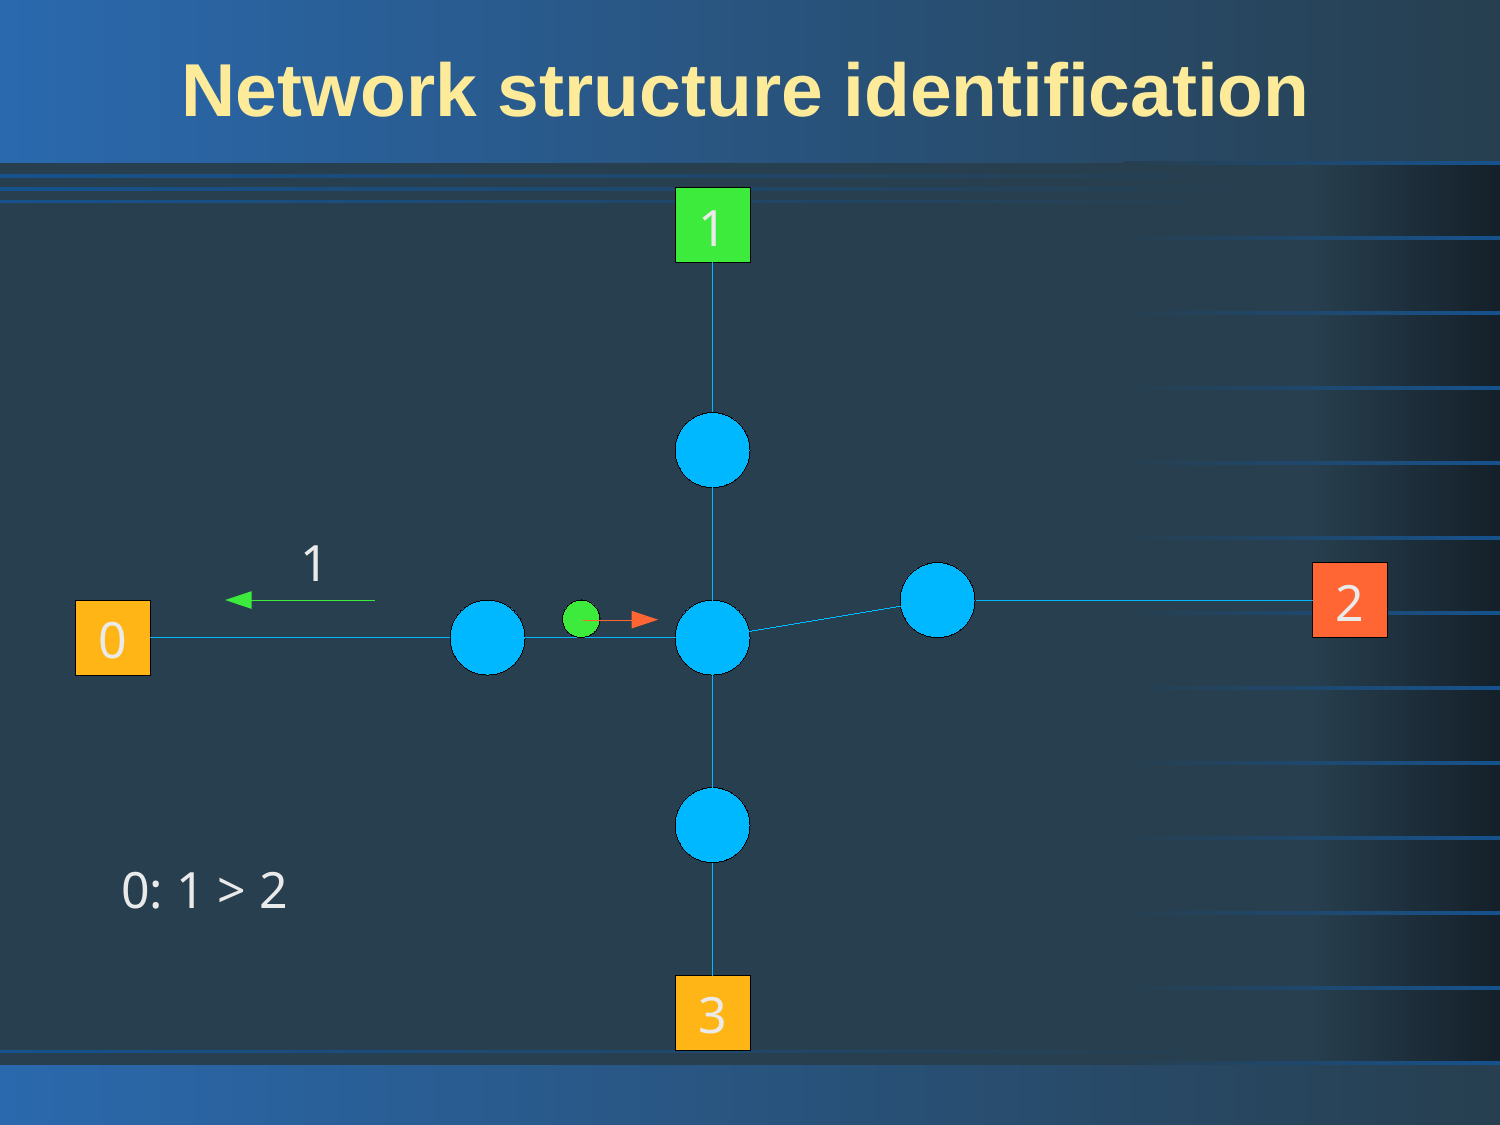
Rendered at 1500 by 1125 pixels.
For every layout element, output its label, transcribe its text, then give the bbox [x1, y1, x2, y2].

title Network structure identification [83, 24, 1409, 151]
text_box [562, 599, 601, 638]
text_box 3 [675, 975, 751, 1051]
text_box 0: 1 > 2 [121, 851, 317, 922]
text_box [450, 600, 526, 676]
text_box 0 [75, 600, 151, 676]
text_box 1 [300, 525, 333, 596]
text_box 2 [1312, 562, 1388, 638]
text_box [675, 600, 751, 676]
text_box [675, 787, 751, 863]
text_box [900, 562, 976, 638]
text_box [675, 412, 751, 488]
text_box 1 [675, 187, 751, 263]
